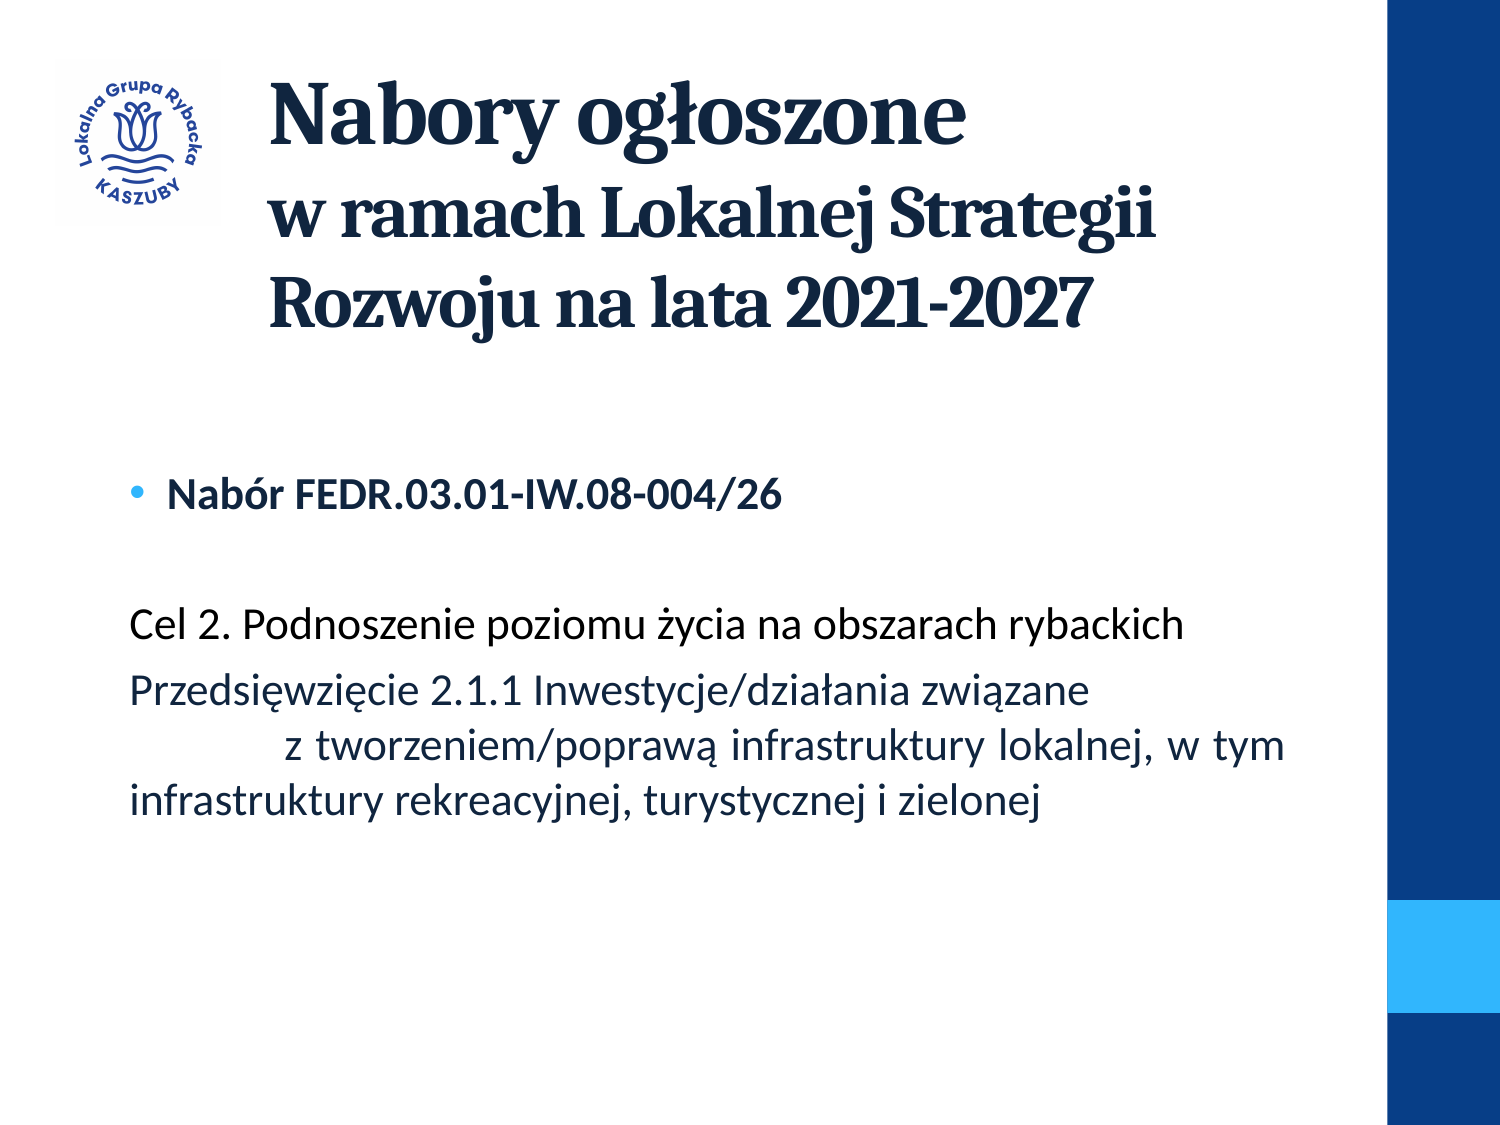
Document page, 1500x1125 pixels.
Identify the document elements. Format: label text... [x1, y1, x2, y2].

title Nabory ogłoszone w ramach Lokalnej Strategii Rozwoju na lata 2021-2027 [253, 45, 1326, 291]
picture [55, 59, 221, 226]
list Nabór FEDR.03.01-IW.08-004/26 Cel 2. Podnoszenie poziomu życia na obszarach rybackich Przedsięwzięcie 2.1.1 Inwestycje/działania związane z tworzeniem/poprawą infrastruktury lokalnej, w tym infrastruktury rekreacyjnej, turystycznej i zielonej [76, 456, 1302, 1059]
